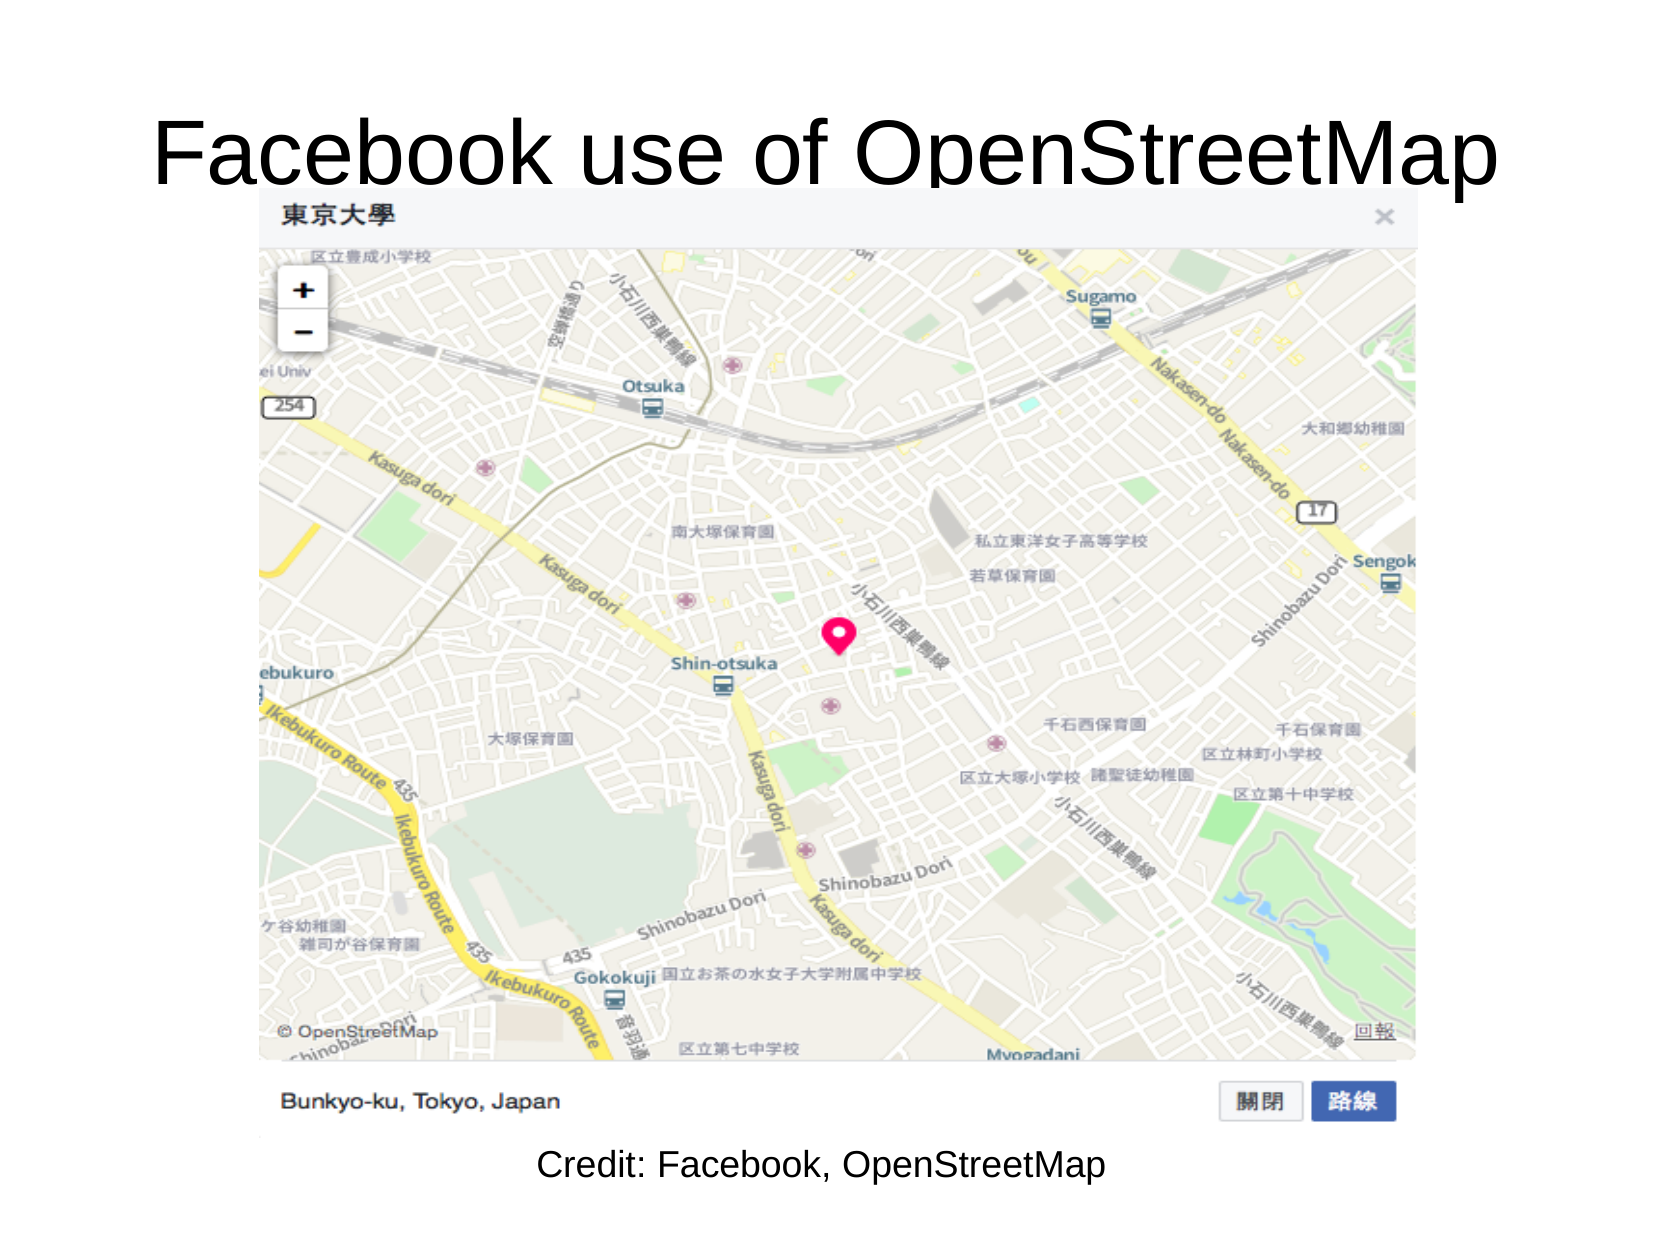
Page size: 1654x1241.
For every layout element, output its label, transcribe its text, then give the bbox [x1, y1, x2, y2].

text_box Credit: Facebook, OpenStreetMap [521, 1136, 1123, 1193]
title Facebook use of OpenStreetMap [82, 49, 1571, 257]
picture [259, 188, 1418, 1138]
